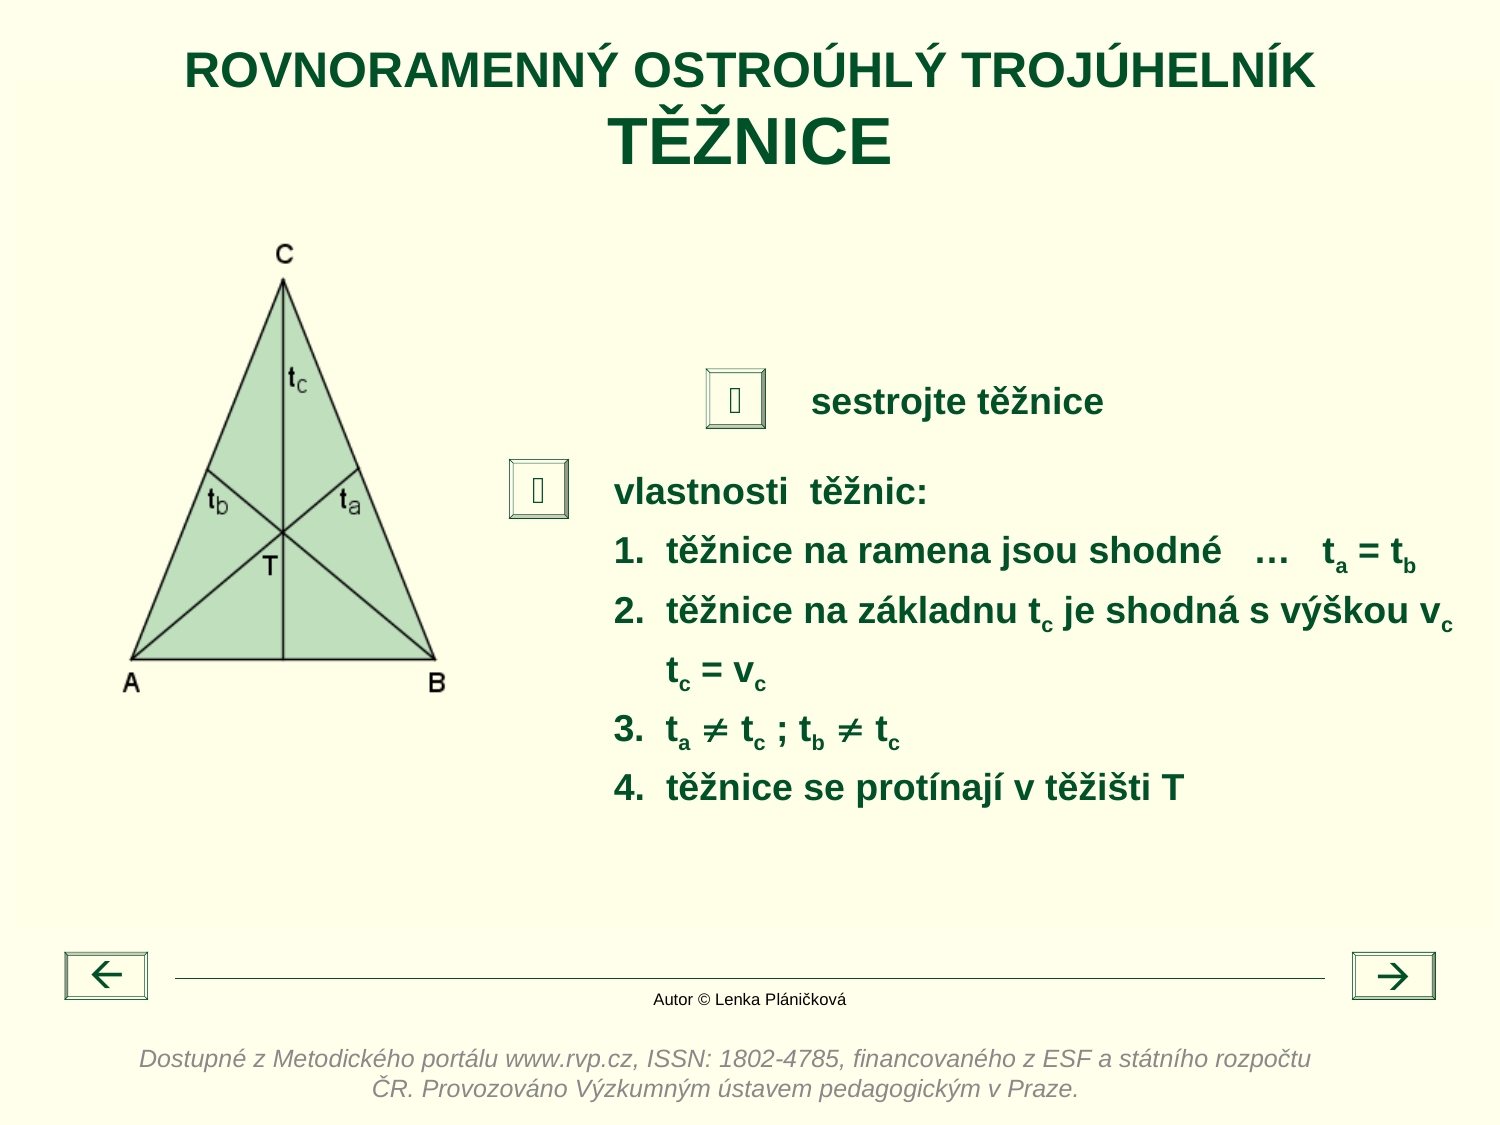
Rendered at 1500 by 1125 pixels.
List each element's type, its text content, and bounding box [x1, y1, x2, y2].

text_box sestrojte těžnice [796, 369, 1240, 430]
text_box 2. těžnice na základnu tc je shodná s výškou vc [599, 577, 1479, 642]
text_box  [1356, 956, 1432, 996]
picture [17, 80, 1494, 928]
text_box tc = vc [598, 636, 1478, 701]
text_box  [68, 956, 144, 996]
text_box ROVNORAMENNÝ OSTROÚHLÝ TROJÚHELNÍK TĚŽNICE [22, 31, 1479, 185]
text_box 1. těžnice na ramena jsou shodné … ta = tb [599, 518, 1479, 577]
text_box  [710, 373, 761, 424]
text_box Autor © Lenka Pláničková [171, 981, 1329, 1017]
text_box 3. ta  tc ; tb  tc [598, 701, 1478, 763]
text_box Dostupné z Metodického portálu www.rvp.cz, ISSN: 1802-4785, financovaného z ESF a státního rozpočtu ČR. Provozováno Výzkumným ústavem pedagogickým v Praze. [105, 1042, 1348, 1103]
text_box  [514, 464, 564, 514]
text_box 4. těžnice se protínají v těžišti T [599, 763, 1415, 819]
text_box vlastnosti těžnic: [599, 459, 1022, 517]
